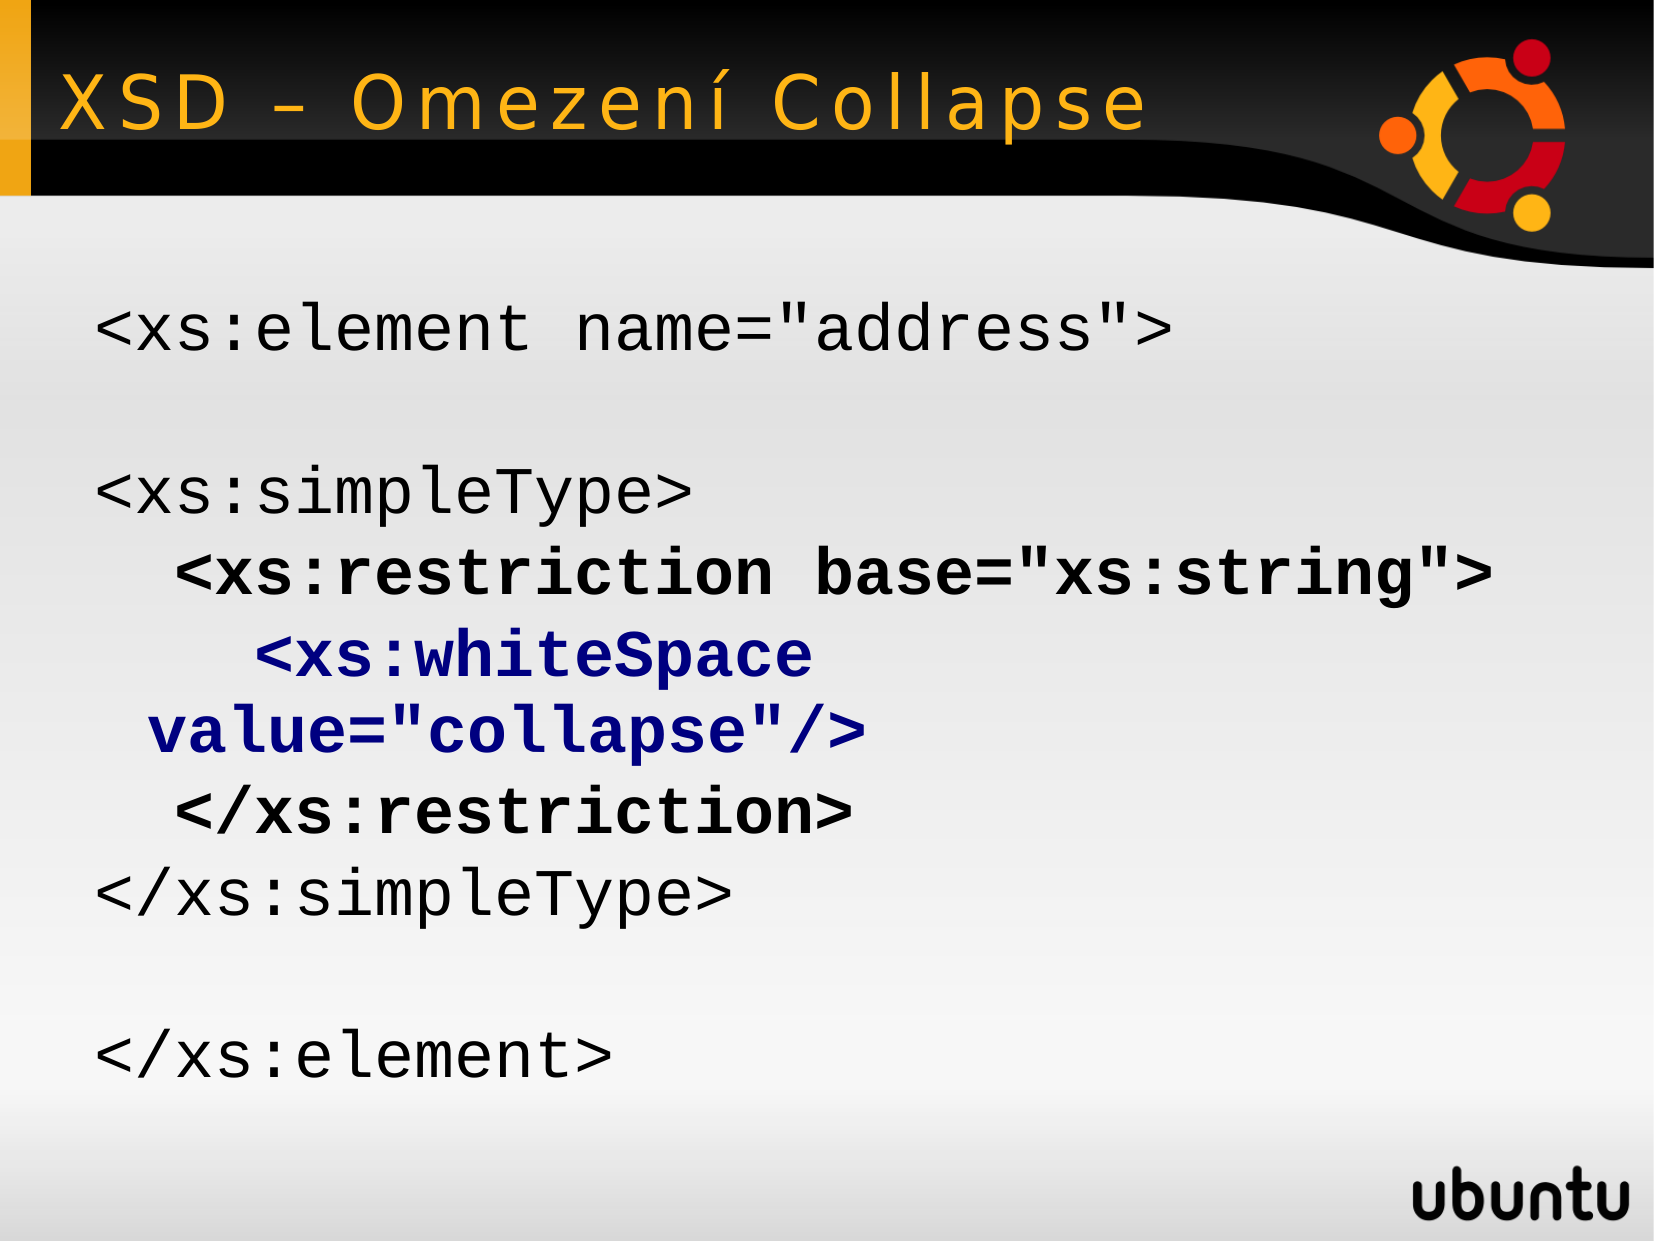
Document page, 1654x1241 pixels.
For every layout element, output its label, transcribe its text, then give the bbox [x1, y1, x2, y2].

picture [0, 0, 1654, 1241]
list <xs:element name="address"> <xs:simpleType> <xs:restriction base="xs:string"> <xs:whiteSpace value="collapse"/> </xs:restriction> </xs:simpleType> </xs:element> [76, 295, 1565, 1114]
title XSD – Omezení Collapse [59, 29, 1270, 178]
